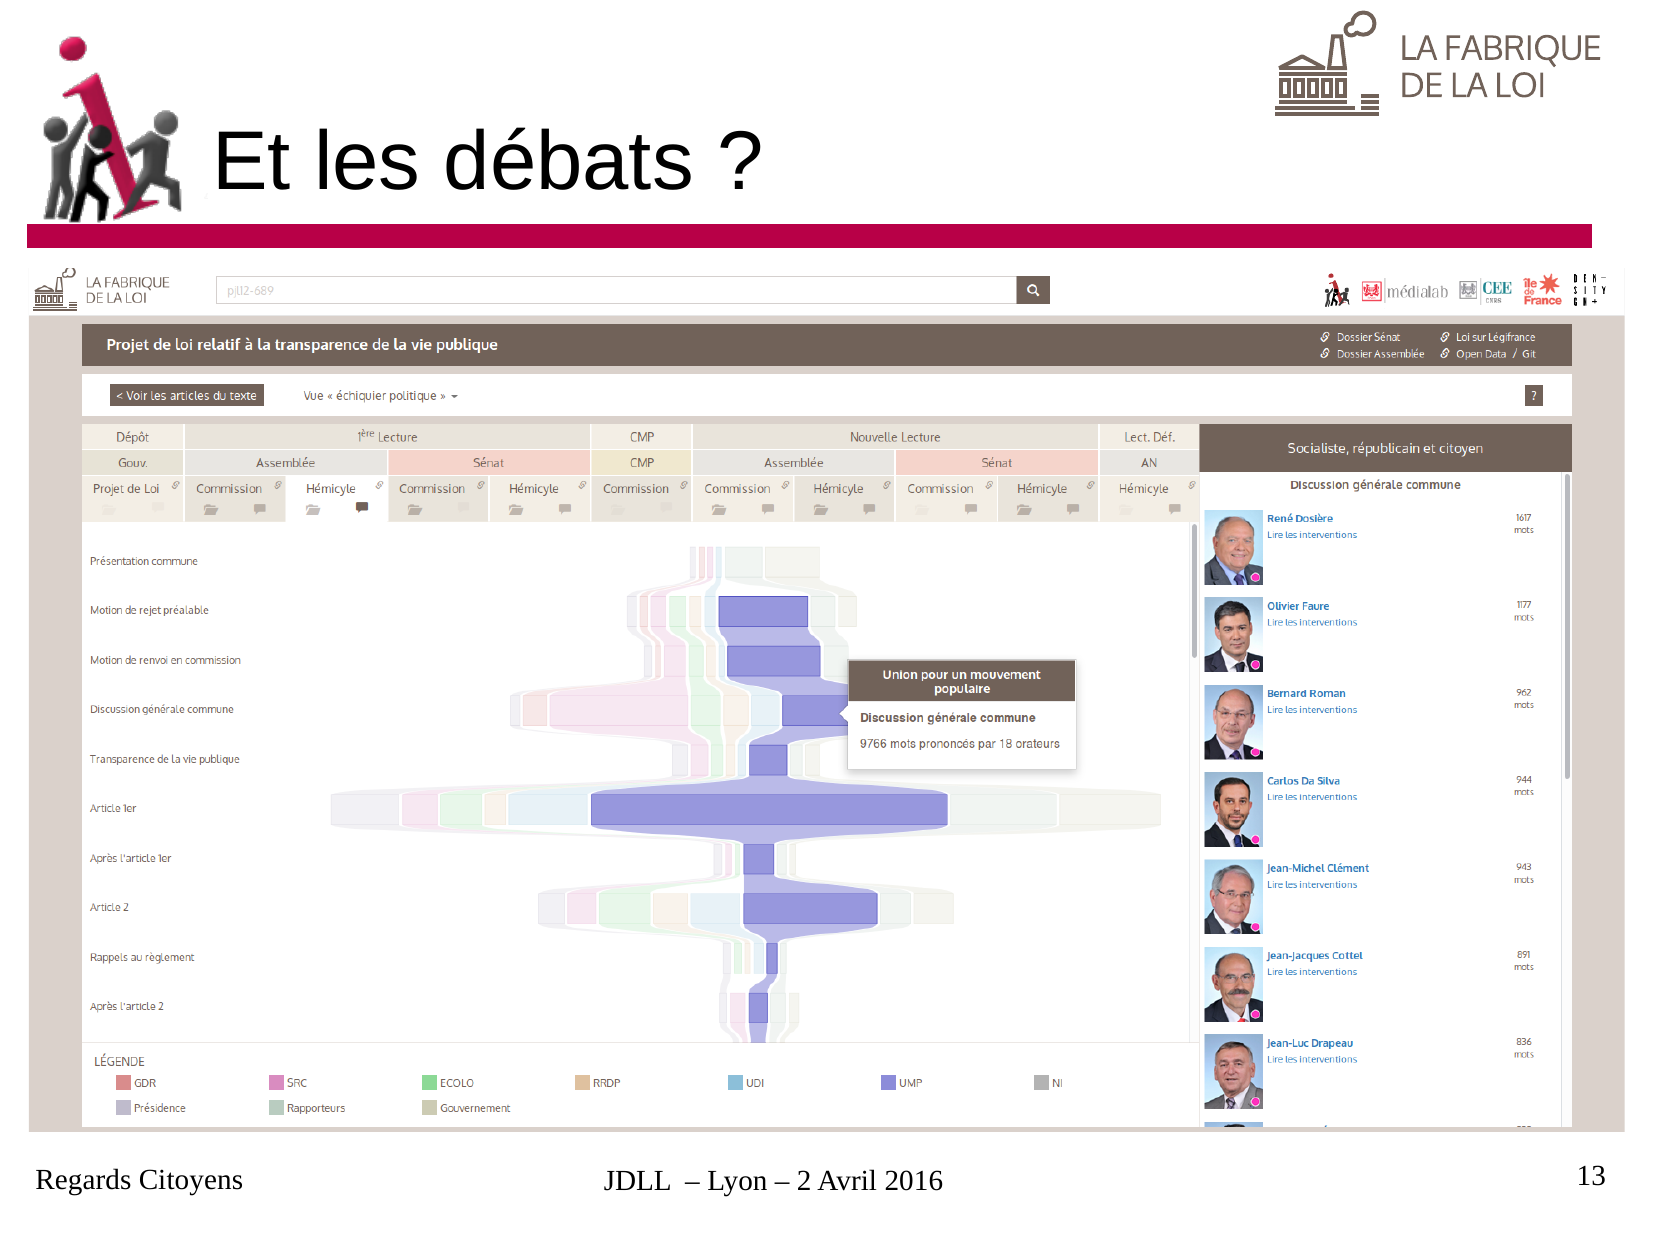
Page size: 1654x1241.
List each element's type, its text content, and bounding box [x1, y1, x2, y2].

picture [1264, 5, 1654, 127]
title Et les débats ? [212, 64, 1625, 258]
picture [28, 268, 1625, 1132]
picture [27, 31, 208, 224]
